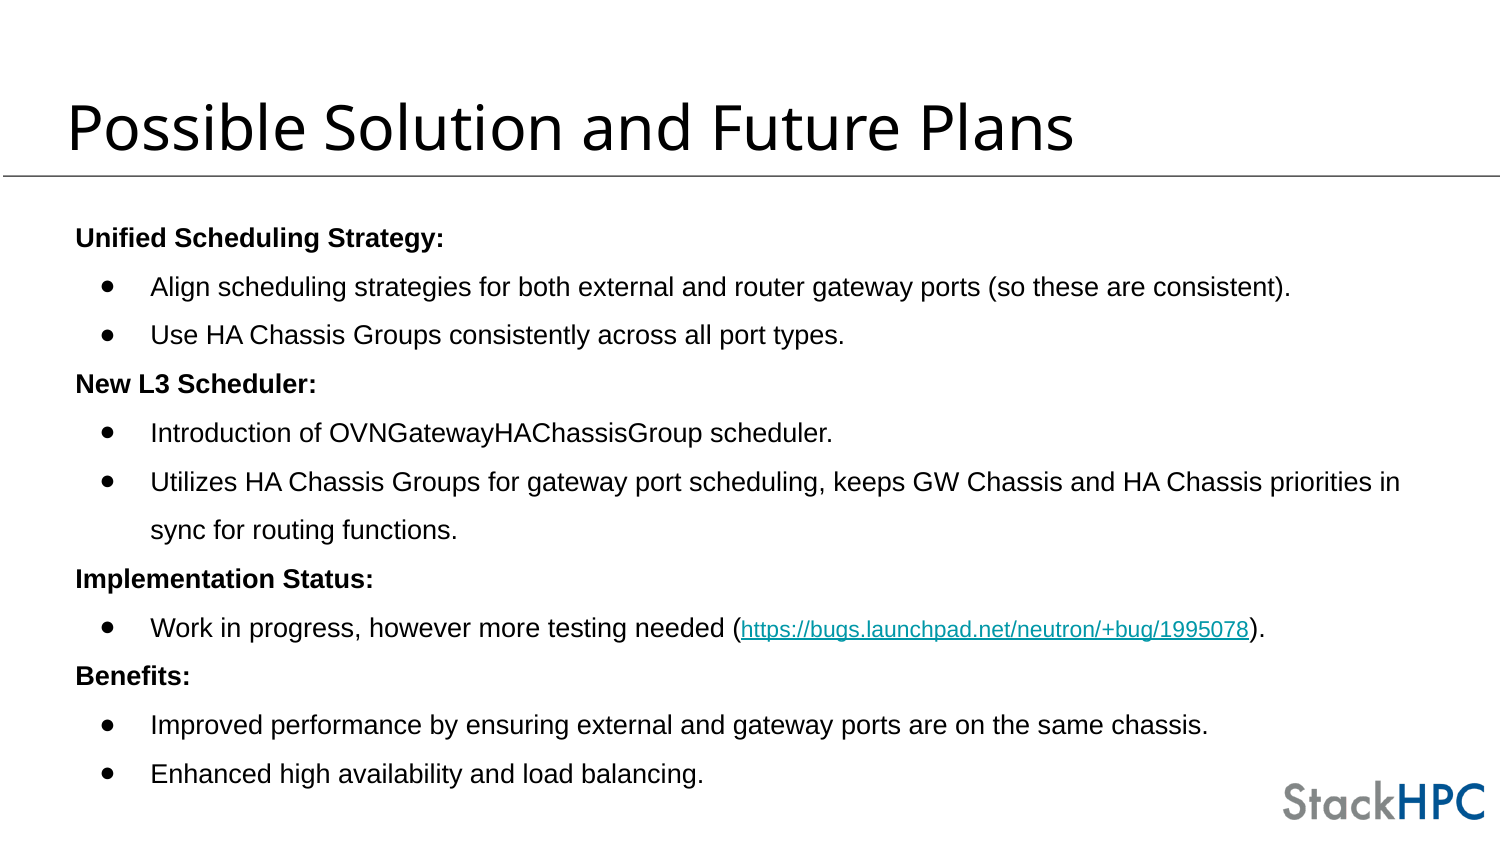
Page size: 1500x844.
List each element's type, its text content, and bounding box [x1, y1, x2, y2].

title Possible Solution and Future Plans [51, 72, 1449, 167]
picture [1279, 769, 1488, 834]
list Unified Scheduling Strategy: Align scheduling strategies for both external and router gateway ports (so these are consistent). Use HA Chassis Groups consistently across all port types. New L3 Scheduler: Introduction of OVNGatewayHAChassisGroup scheduler. Utilizes HA Chassis Groups for gateway port scheduling, keeps GW Chassis and HA Chassis priorities in sync for routing functions. Implementation Status: Work in progress, however more testing needed (https://bugs.launchpad.net/neutron/+bug/1995078). Benefits: Improved performance by ensuring external and gateway ports are on the same chassis. Enhanced high availability and load balancing. [60, 189, 1449, 828]
